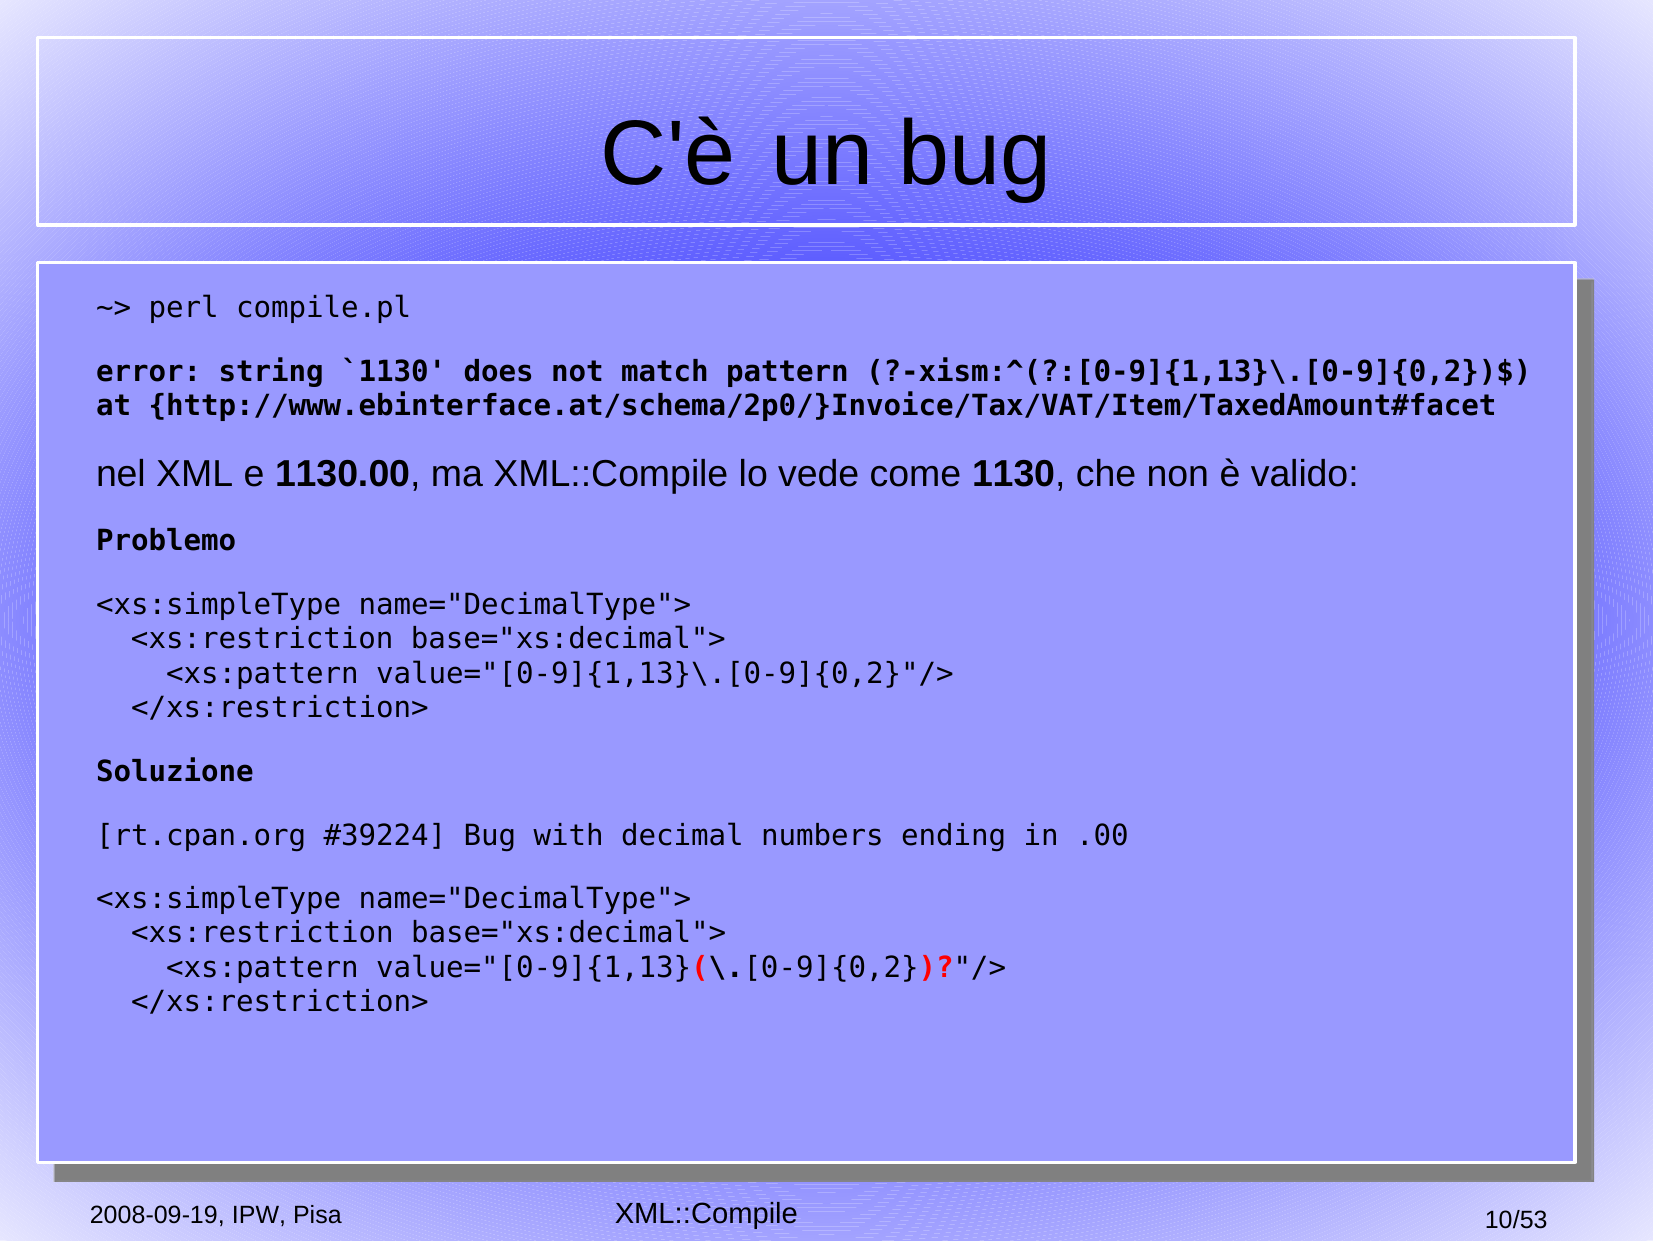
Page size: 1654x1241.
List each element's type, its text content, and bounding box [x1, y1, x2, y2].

title C'è un bug [82, 56, 1571, 250]
list ~> perl compile.pl error: string `1130' does not match pattern (?-xism:^(?:[0-9]{1,13}\.[0-9]{0,2})$) at {http://www.ebinterface.at/schema/2p0/}Invoice/Tax/VAT/Item/TaxedAmount#facet nel XML e 1130.00, ma XML::Compile lo vede come 1130, che non è valido: Problemo <xs:simpleType name="DecimalType"> <xs:restriction base="xs:decimal"> <xs:pattern value="[0-9]{1,13}\.[0-9]{0,2}"/> </xs:restriction> Soluzione [rt.cpan.org #39224] Bug with decimal numbers ending in .00 <xs:simpleType name="DecimalType"> <xs:restriction base="xs:decimal"> <xs:pattern value="[0-9]{1,13}(\.[0-9]{0,2})?"/> </xs:restriction> [82, 290, 1571, 1111]
